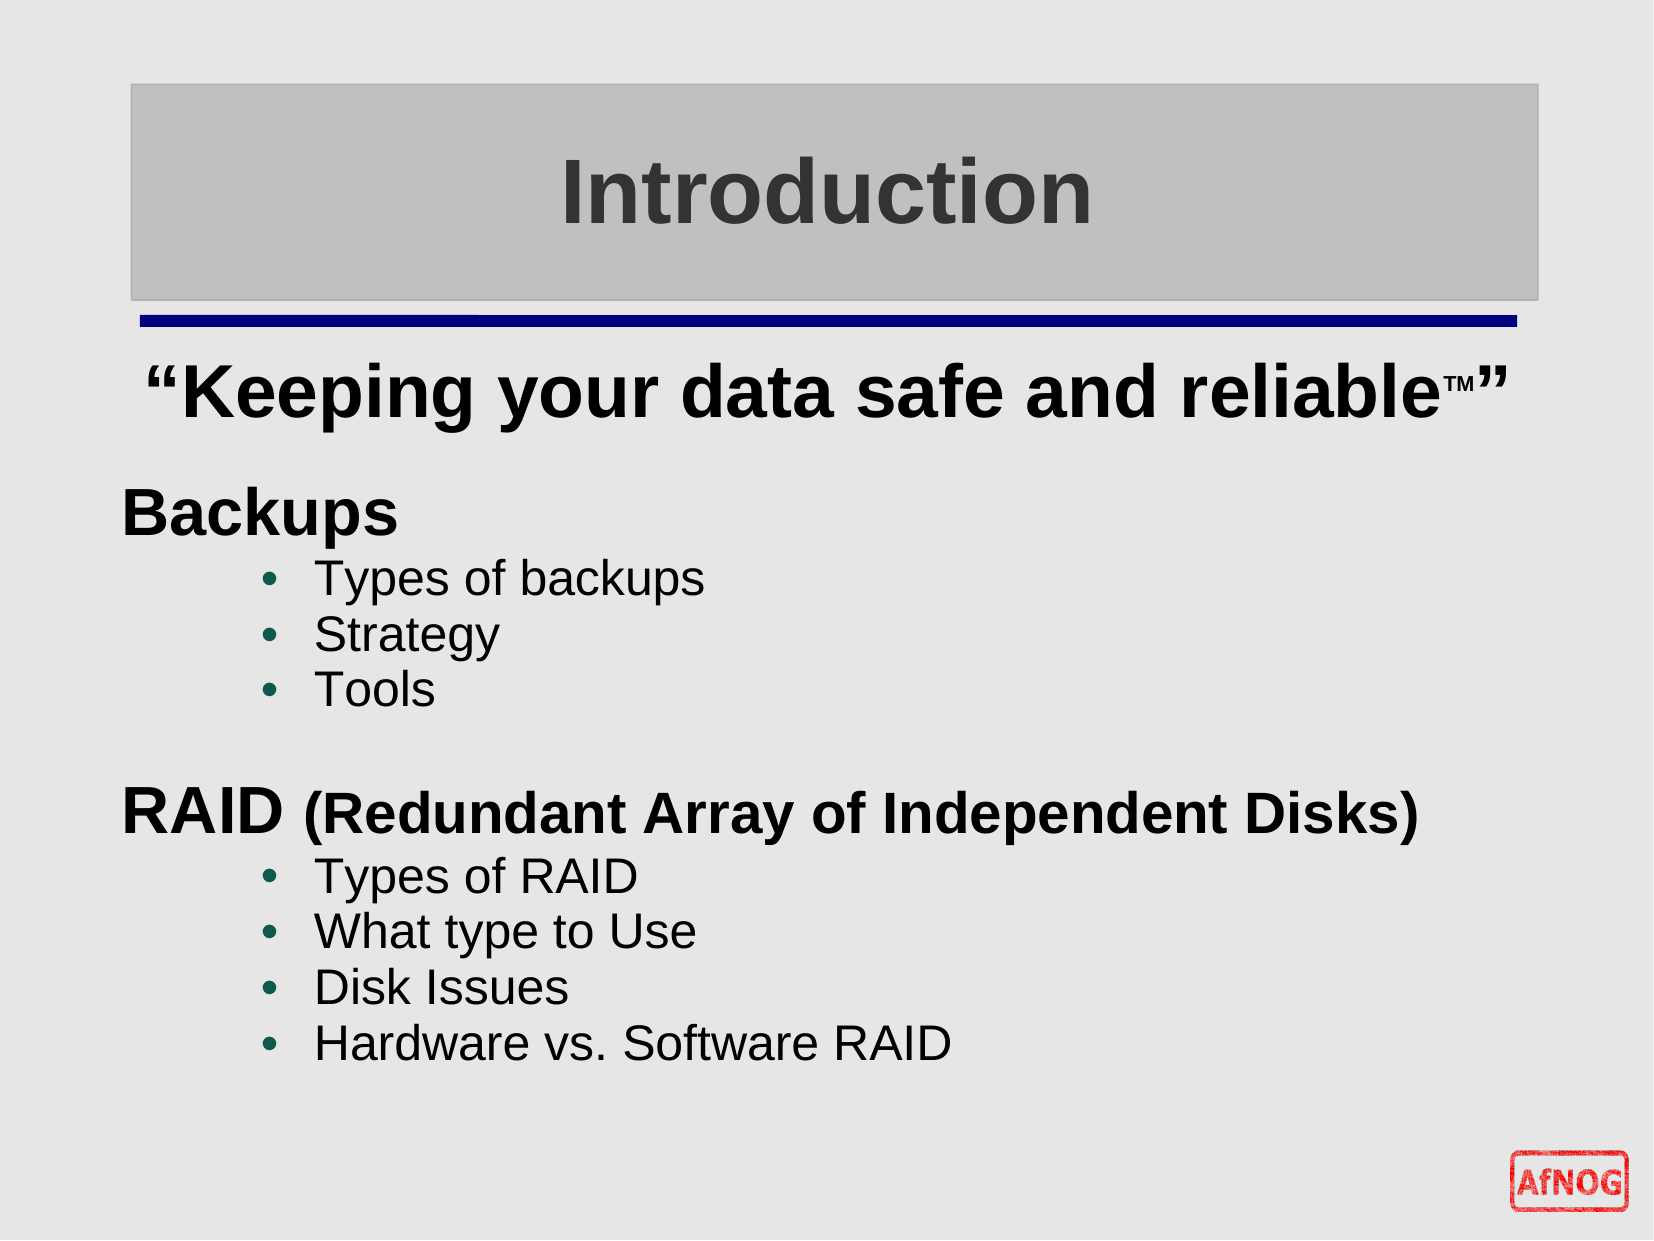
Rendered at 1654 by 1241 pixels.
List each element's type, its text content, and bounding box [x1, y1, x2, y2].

text_box “Keeping your data safe and reliableTM” Backups Types of backups Strategy Tools RAID (Redundant Array of Independent Disks) Types of RAID What type to Use Disk Issues Hardware vs. Software RAID [121, 344, 1534, 1127]
text_box Introduction [121, 91, 1534, 298]
picture [1510, 1150, 1629, 1212]
